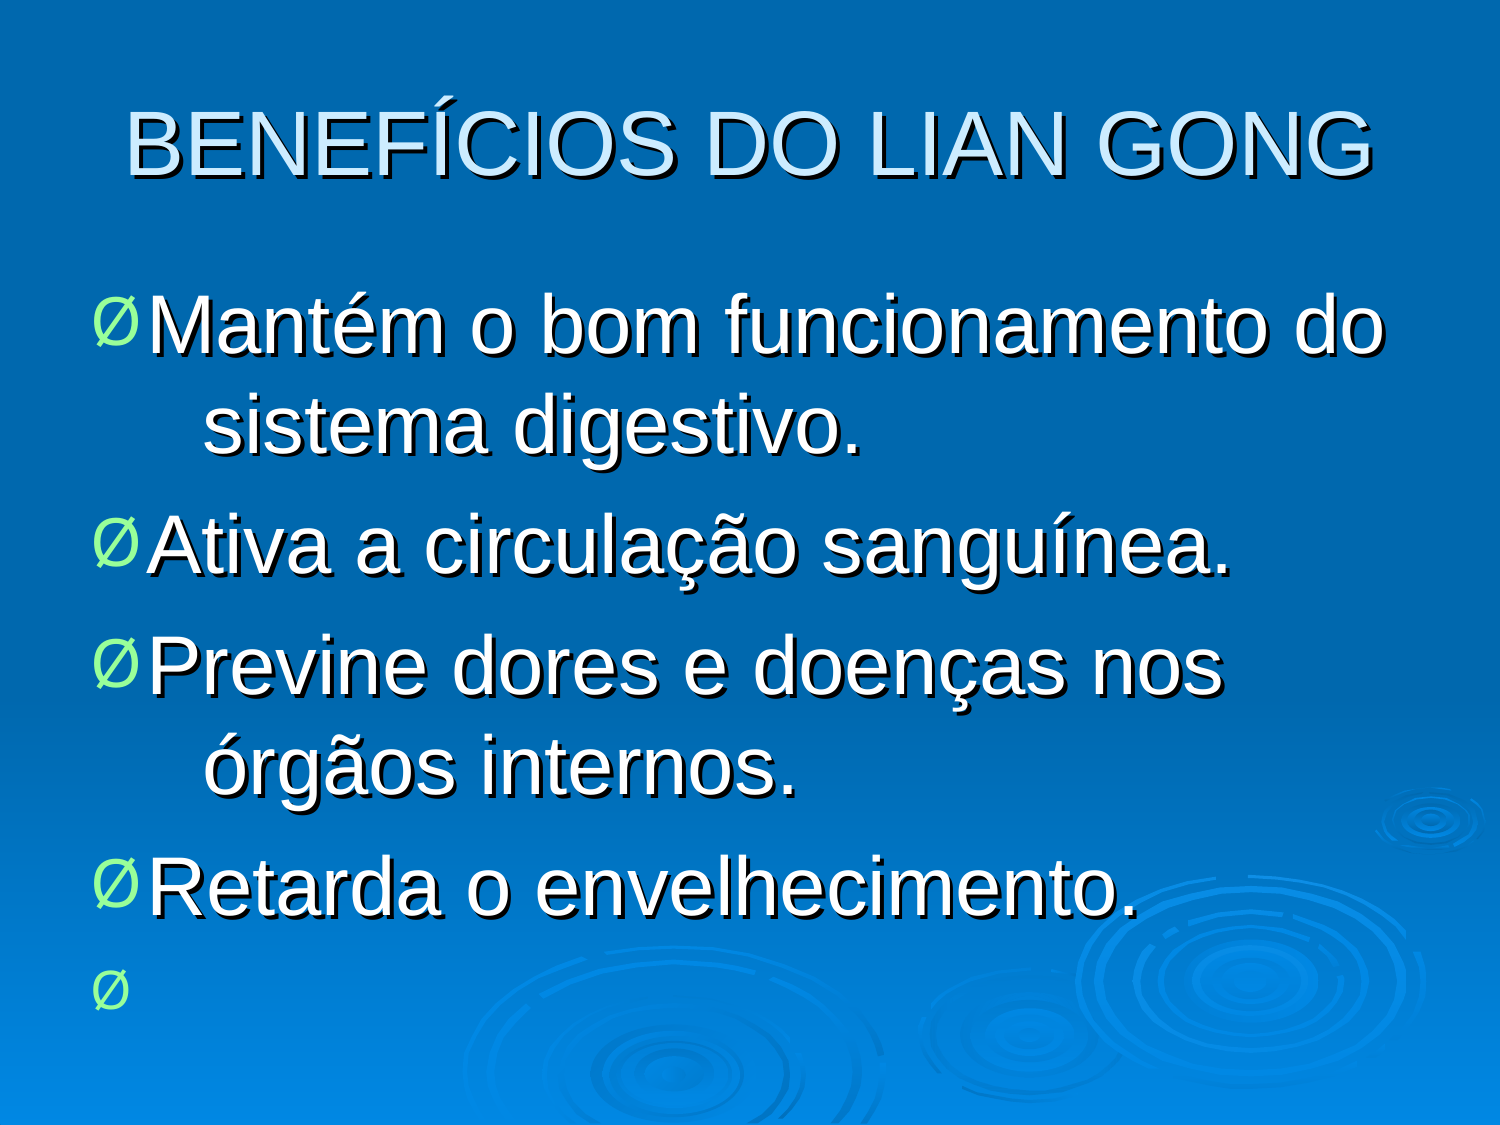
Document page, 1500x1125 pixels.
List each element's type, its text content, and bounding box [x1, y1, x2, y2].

list Mantém o bom funcionamento do sistema digestivo. Ativa a circulação sanguínea. Previne dores e doenças nos órgãos internos. Retarda o envelhecimento. [75, 262, 1426, 1005]
title BENEFÍCIOS DO LIAN GONG [75, 45, 1426, 233]
